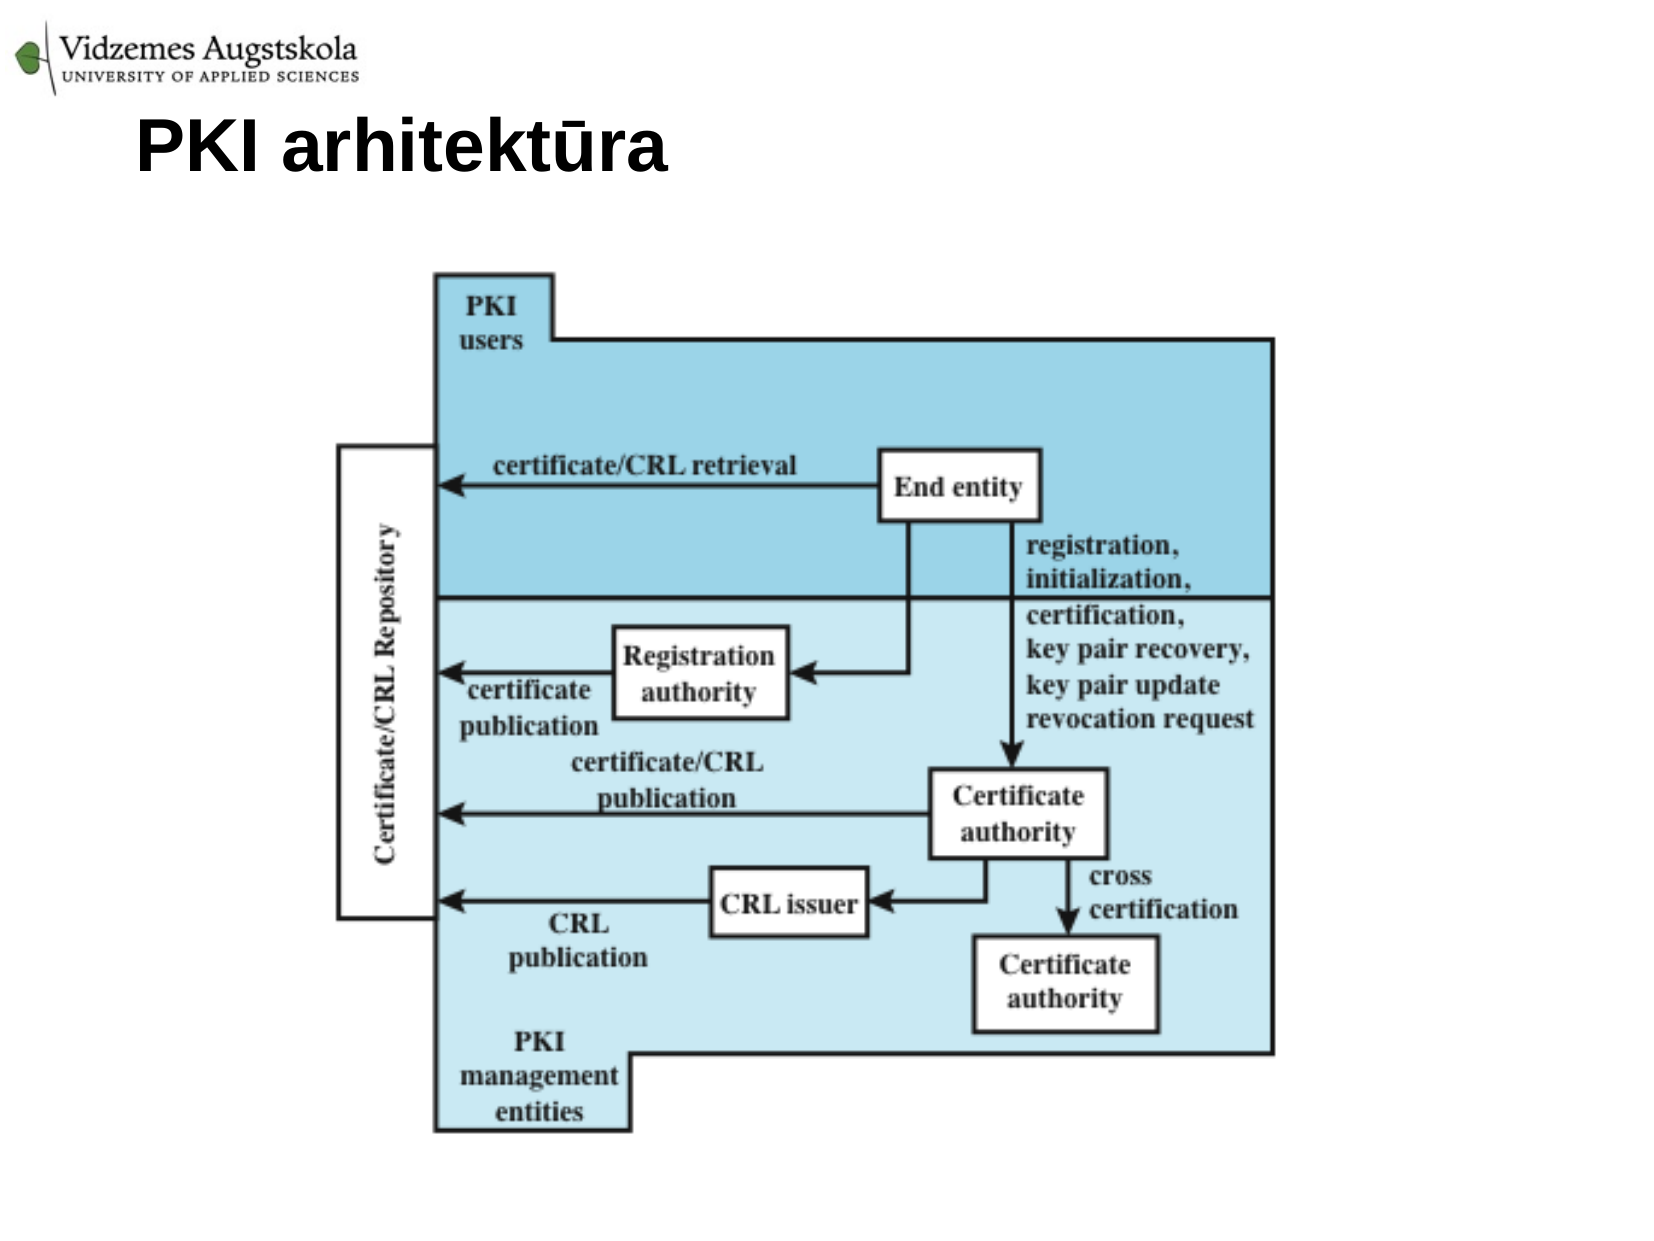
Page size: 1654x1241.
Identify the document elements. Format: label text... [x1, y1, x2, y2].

title PKI arhitektūra [94, 96, 1512, 195]
picture [5, 2, 368, 113]
picture [303, 239, 1312, 1182]
